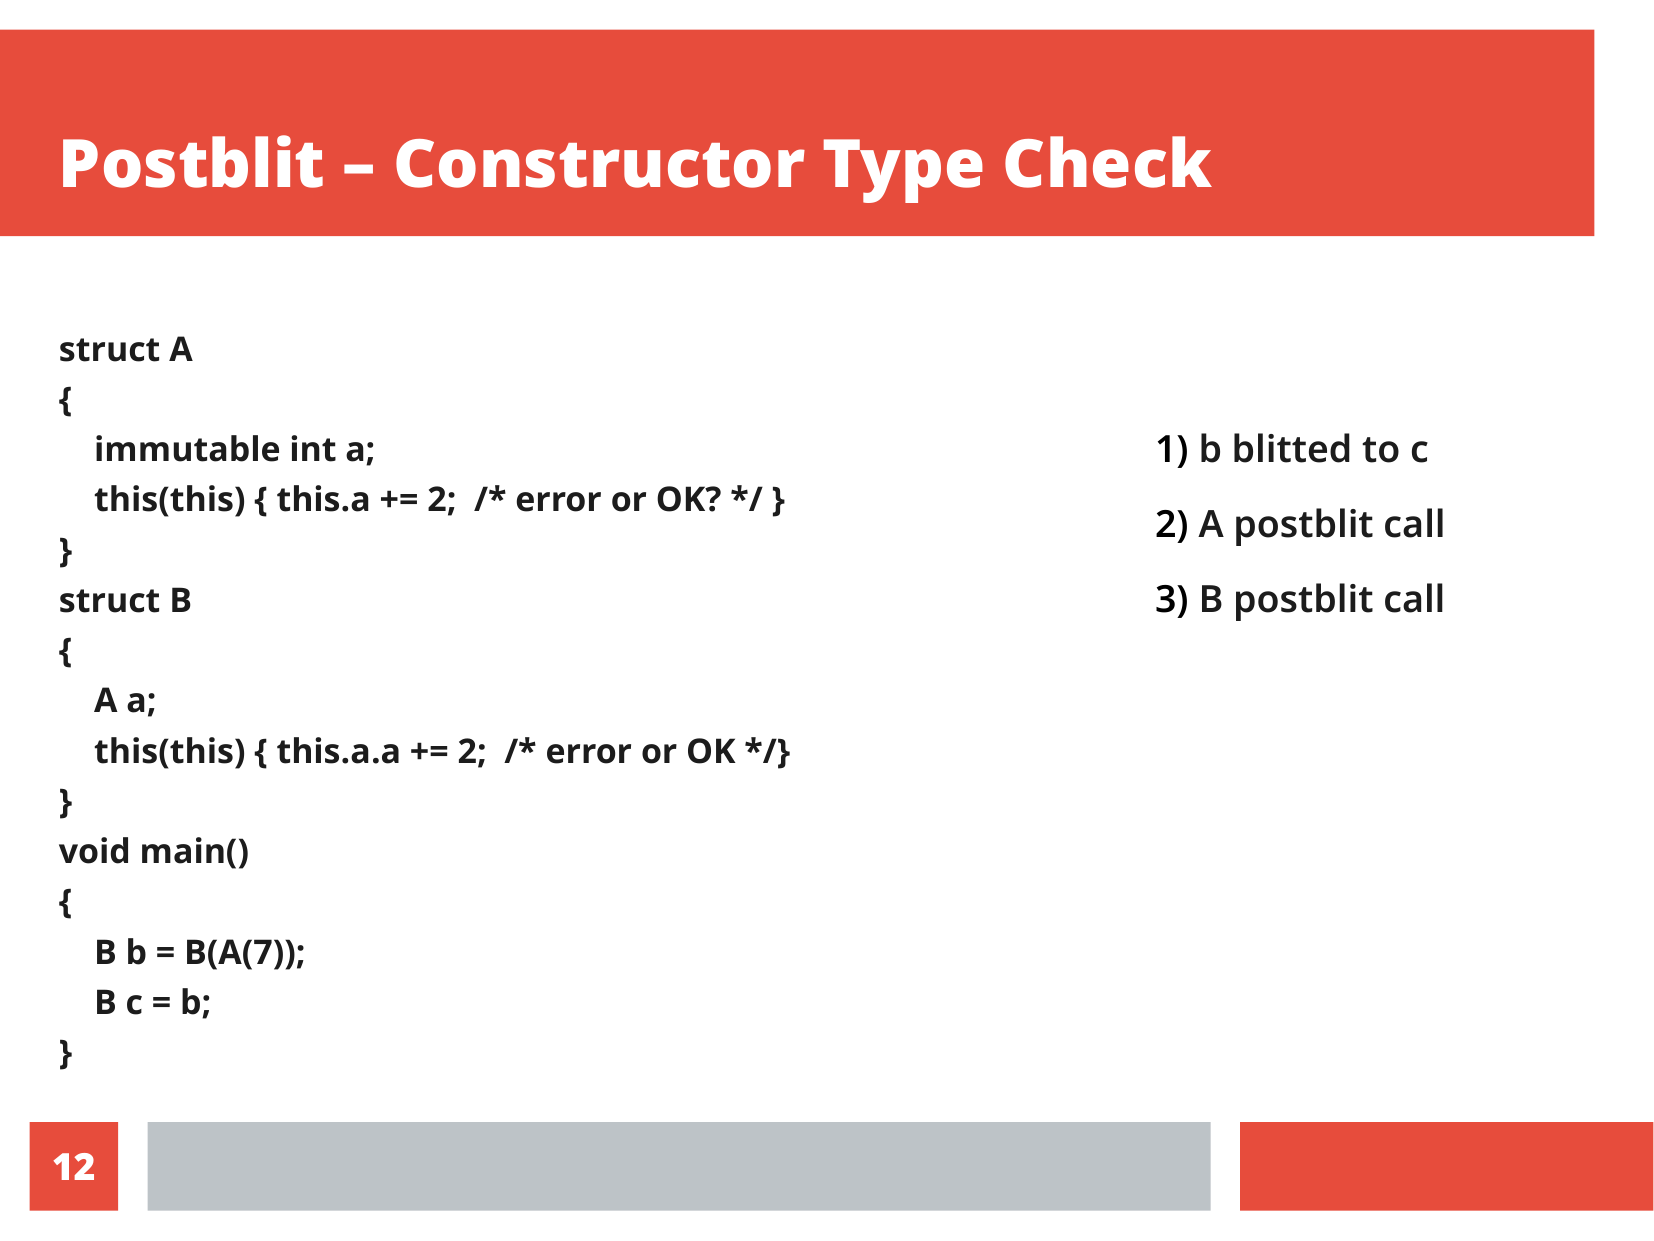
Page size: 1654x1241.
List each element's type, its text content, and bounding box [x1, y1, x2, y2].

title Postblit – Constructor Type Check [59, 59, 1595, 207]
list b blitted to c A postblit call B postblit call [1155, 324, 1566, 1093]
list struct A { immutable int a; this(this) { this.a += 2; /* error or OK? */ } } struct B { A a; this(this) { this.a.a += 2; /* error or OK */} } void main() { B b = B(A(7)); B c = b; } [59, 324, 1111, 1093]
